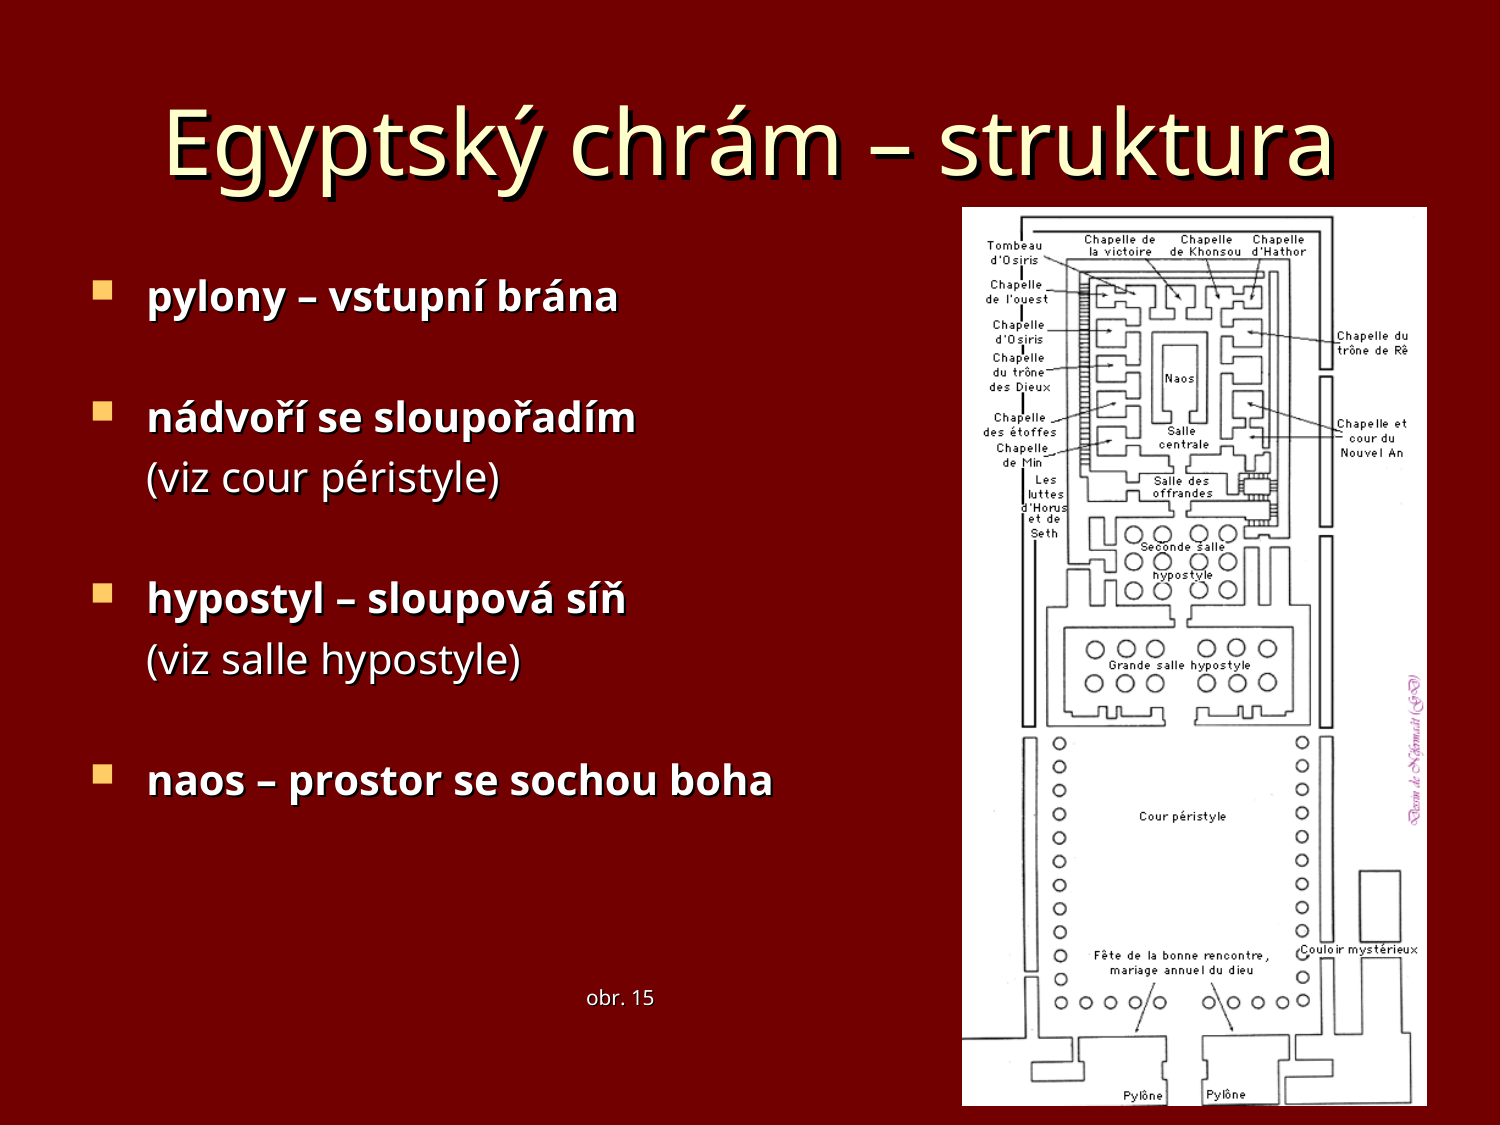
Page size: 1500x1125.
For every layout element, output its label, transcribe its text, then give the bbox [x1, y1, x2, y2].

text_box [962, 208, 1427, 1107]
list pylony – vstupní brána nádvoří se sloupořadím (viz cour péristyle) hypostyl – sloupová síň (viz salle hypostyle) naos – prostor se sochou boha obr. 15 [74, 262, 892, 1017]
title Egyptský chrám – struktura [75, 45, 1426, 233]
